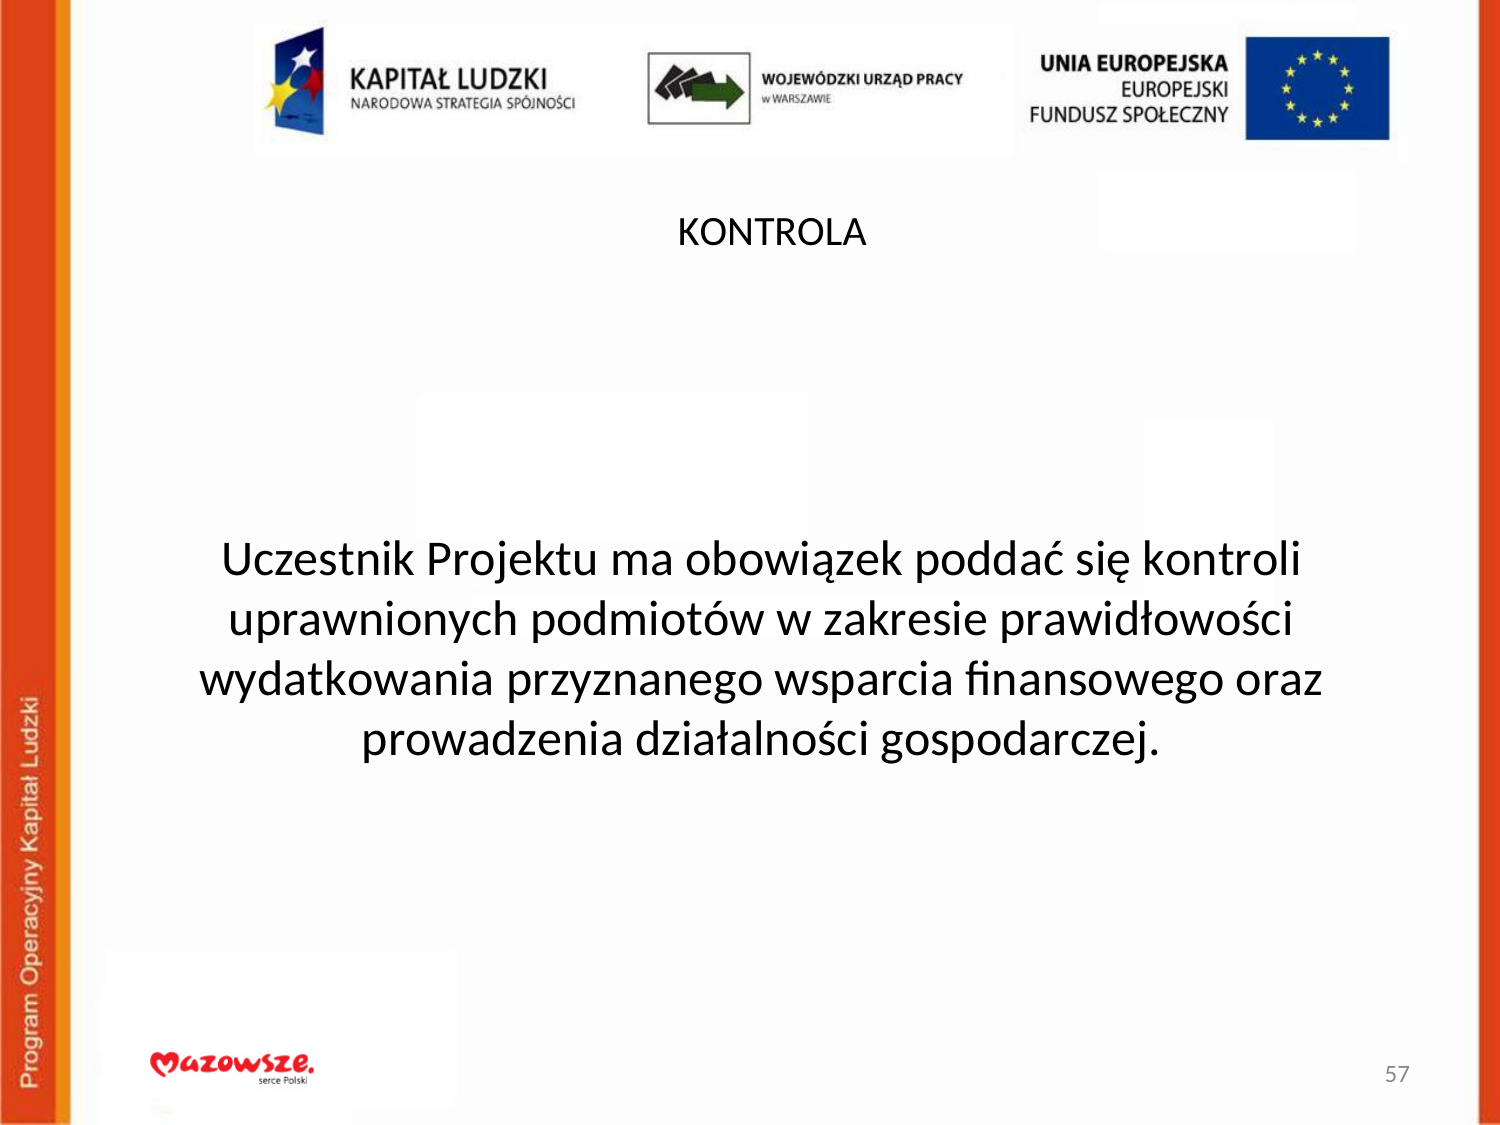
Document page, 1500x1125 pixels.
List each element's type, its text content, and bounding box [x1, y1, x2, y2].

text_box KONTROLA [194, 196, 1351, 256]
picture [0, 0, 1500, 1125]
title Uczestnik Projektu ma obowiązek poddać się kontroli uprawnionych podmiotów w zakresie prawidłowości wydatkowania przyznanego wsparcia finansowego oraz prowadzenia działalności gospodarczej. [112, 278, 1411, 1012]
text_box <numer> [1074, 1042, 1426, 1103]
